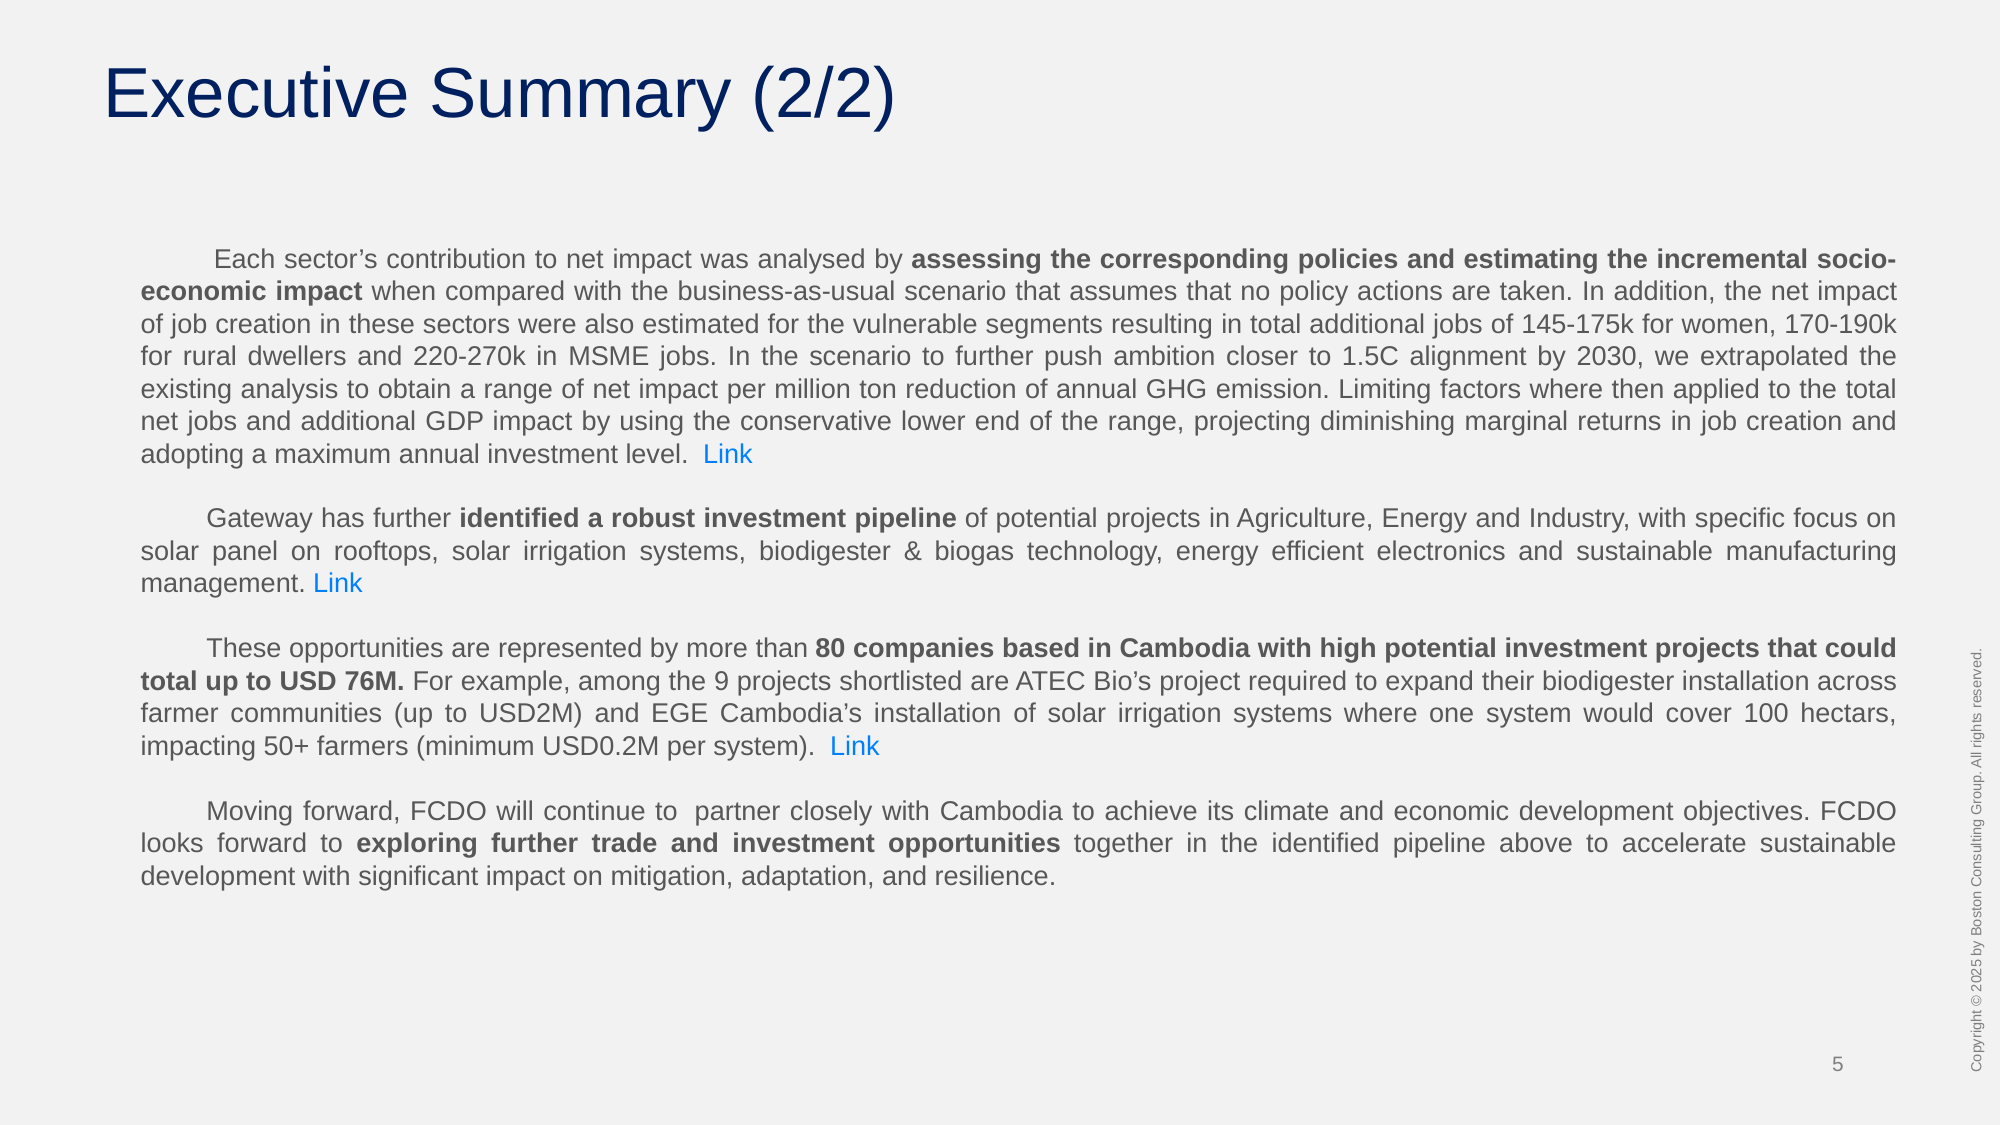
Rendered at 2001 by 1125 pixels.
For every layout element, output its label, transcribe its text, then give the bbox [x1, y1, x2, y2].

title Executive Summary (2/2) [103, 55, 1897, 134]
text_box Each sector’s contribution to net impact was analysed by assessing the corresponding policies and estimating the incremental socio-economic impact when compared with the business-as-usual scenario that assumes that no policy actions are taken. In addition, the net impact of job creation in these sectors were also estimated for the vulnerable segments resulting in total additional jobs of 145-175k for women, 170-190k for rural dwellers and 220-270k in MSME jobs. In the scenario to further push ambition closer to 1.5C alignment by 2030, we extrapolated the existing analysis to obtain a range of net impact per million ton reduction of annual GHG emission. Limiting factors where then applied to the total net jobs and additional GDP impact by using the conservative lower end of the range, projecting diminishing marginal returns in job creation and adopting a maximum annual investment level. Link Gateway has further identified a robust investment pipeline of potential projects in Agriculture, Energy and Industry, with specific focus on solar panel on rooftops, solar irrigation systems, biodigester & biogas technology, energy efficient electronics and sustainable manufacturing management. Link These opportunities are represented by more than 80 companies based in Cambodia with high potential investment projects that could total up to USD 76M. For example, among the 9 projects shortlisted are ATEC Bio’s project required to expand their biodigester installation across farmer communities (up to USD2M) and EGE Cambodia’s installation of solar irrigation systems where one system would cover 100 hectars, impacting 50+ farmers (minimum USD0.2M per system). Link Moving forward, FCDO will continue to partner closely with Cambodia to achieve its climate and economic development objectives. FCDO looks forward to exploring further trade and investment opportunities together in the identified pipeline above to accelerate sustainable development with significant impact on mitigation, adaptation, and resilience. [103, 234, 1897, 891]
